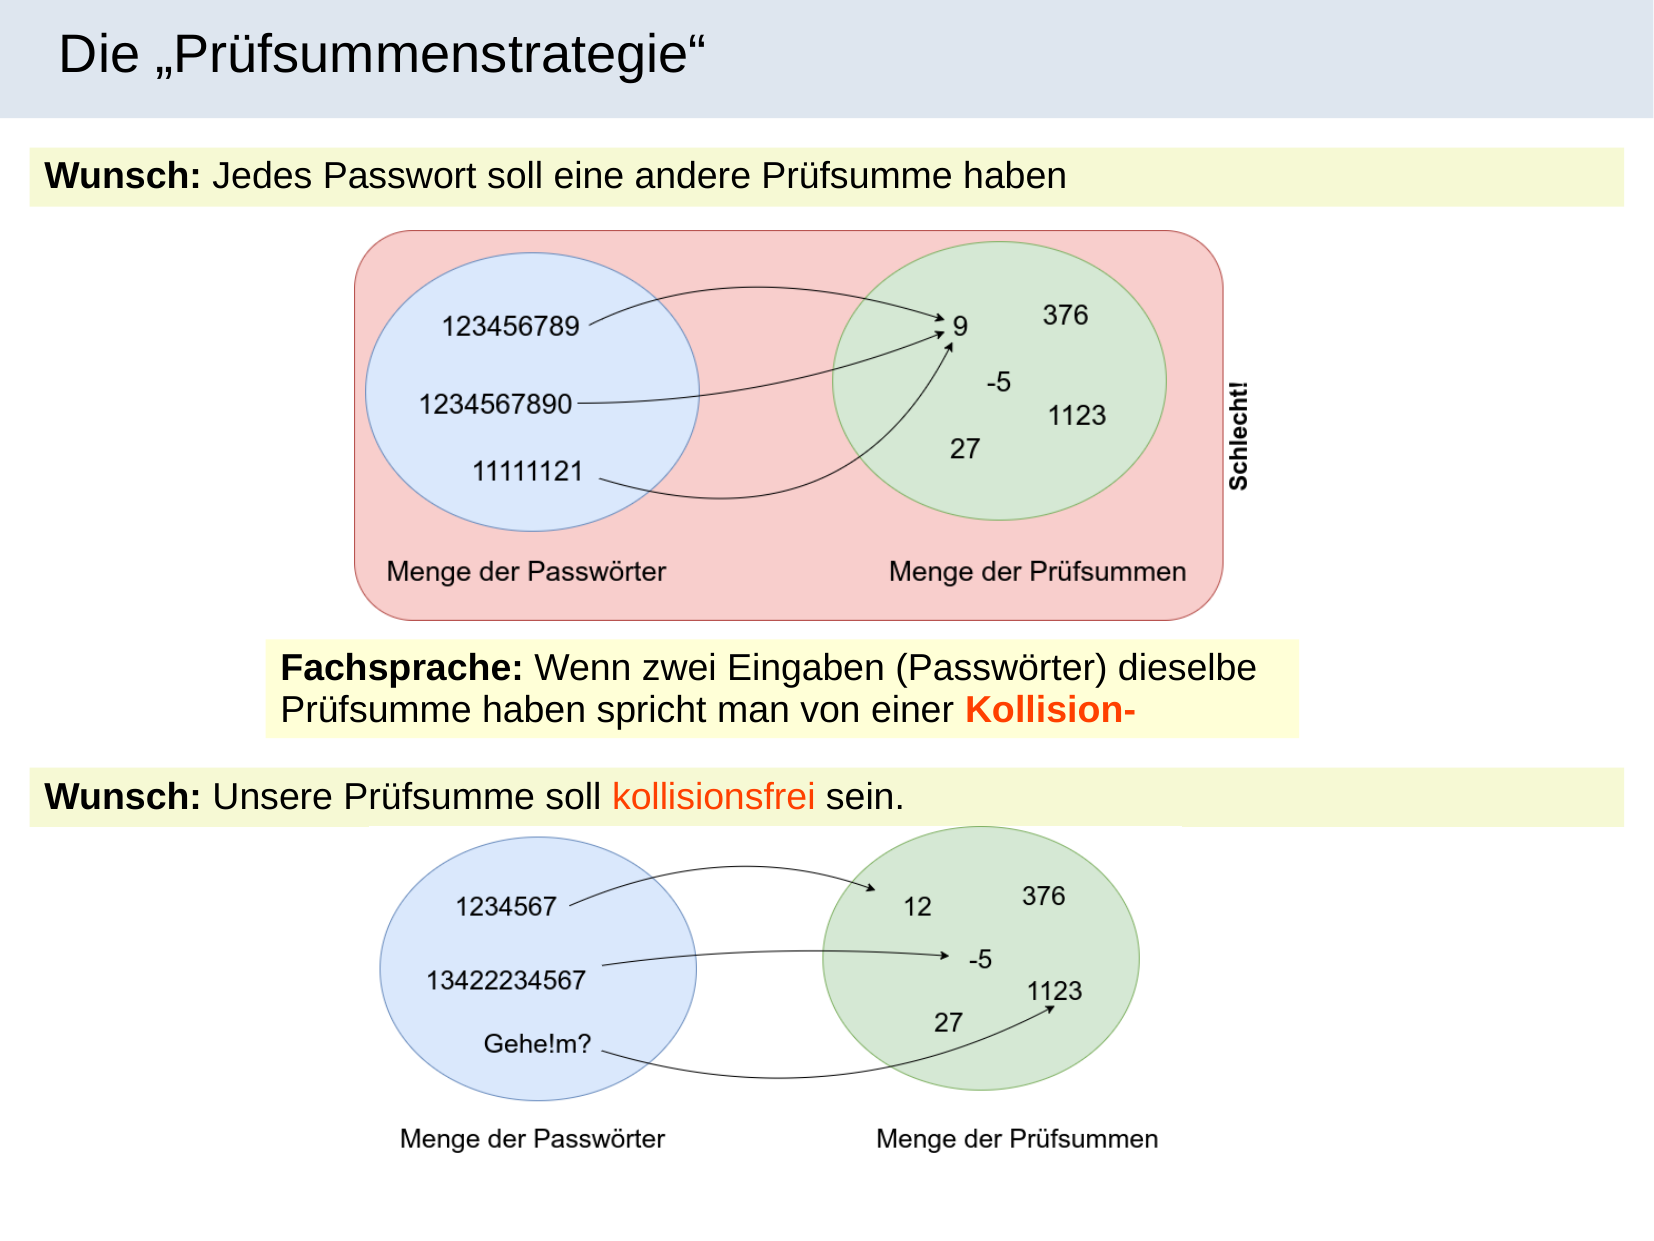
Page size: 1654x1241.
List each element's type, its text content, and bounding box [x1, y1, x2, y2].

text_box Fachsprache: Wenn zwei Eingaben (Passwörter) dieselbe Prüfsumme haben spricht man von einer Kollision- [265, 639, 1300, 739]
picture [369, 826, 1182, 1154]
text_box Wunsch: Jedes Passwort soll eine andere Prüfsumme haben [29, 147, 1625, 207]
title Die „Prüfsummenstrategie“ [59, 19, 1548, 89]
text_box Wunsch: Unsere Prüfsumme soll kollisionsfrei sein. [29, 767, 1625, 827]
picture [354, 230, 1257, 621]
